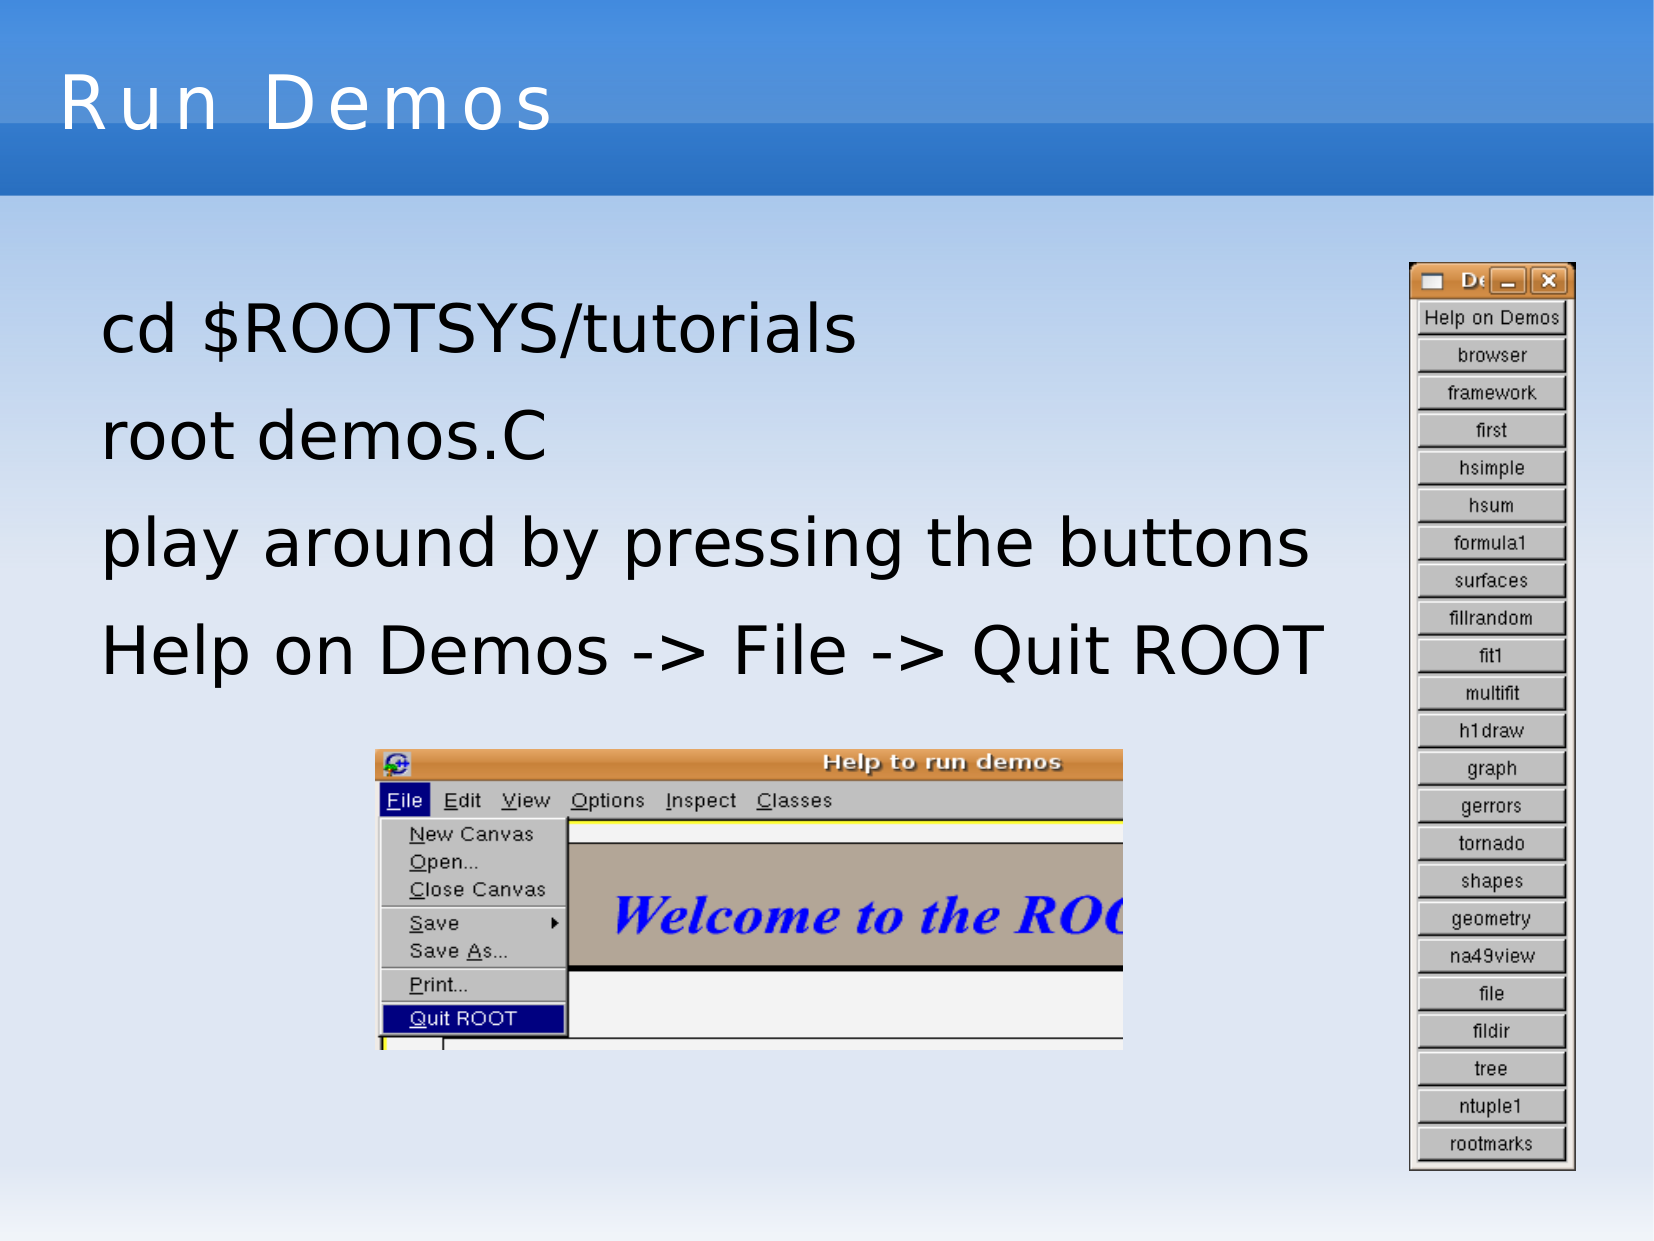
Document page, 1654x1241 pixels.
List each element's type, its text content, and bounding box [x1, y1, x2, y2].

title Run Demos [59, 29, 1270, 178]
picture [0, 0, 1654, 1241]
list cd $ROOTSYS/tutorials root demos.C play around by pressing the buttons Help on Demos -> File -> Quit ROOT [82, 290, 1409, 1109]
